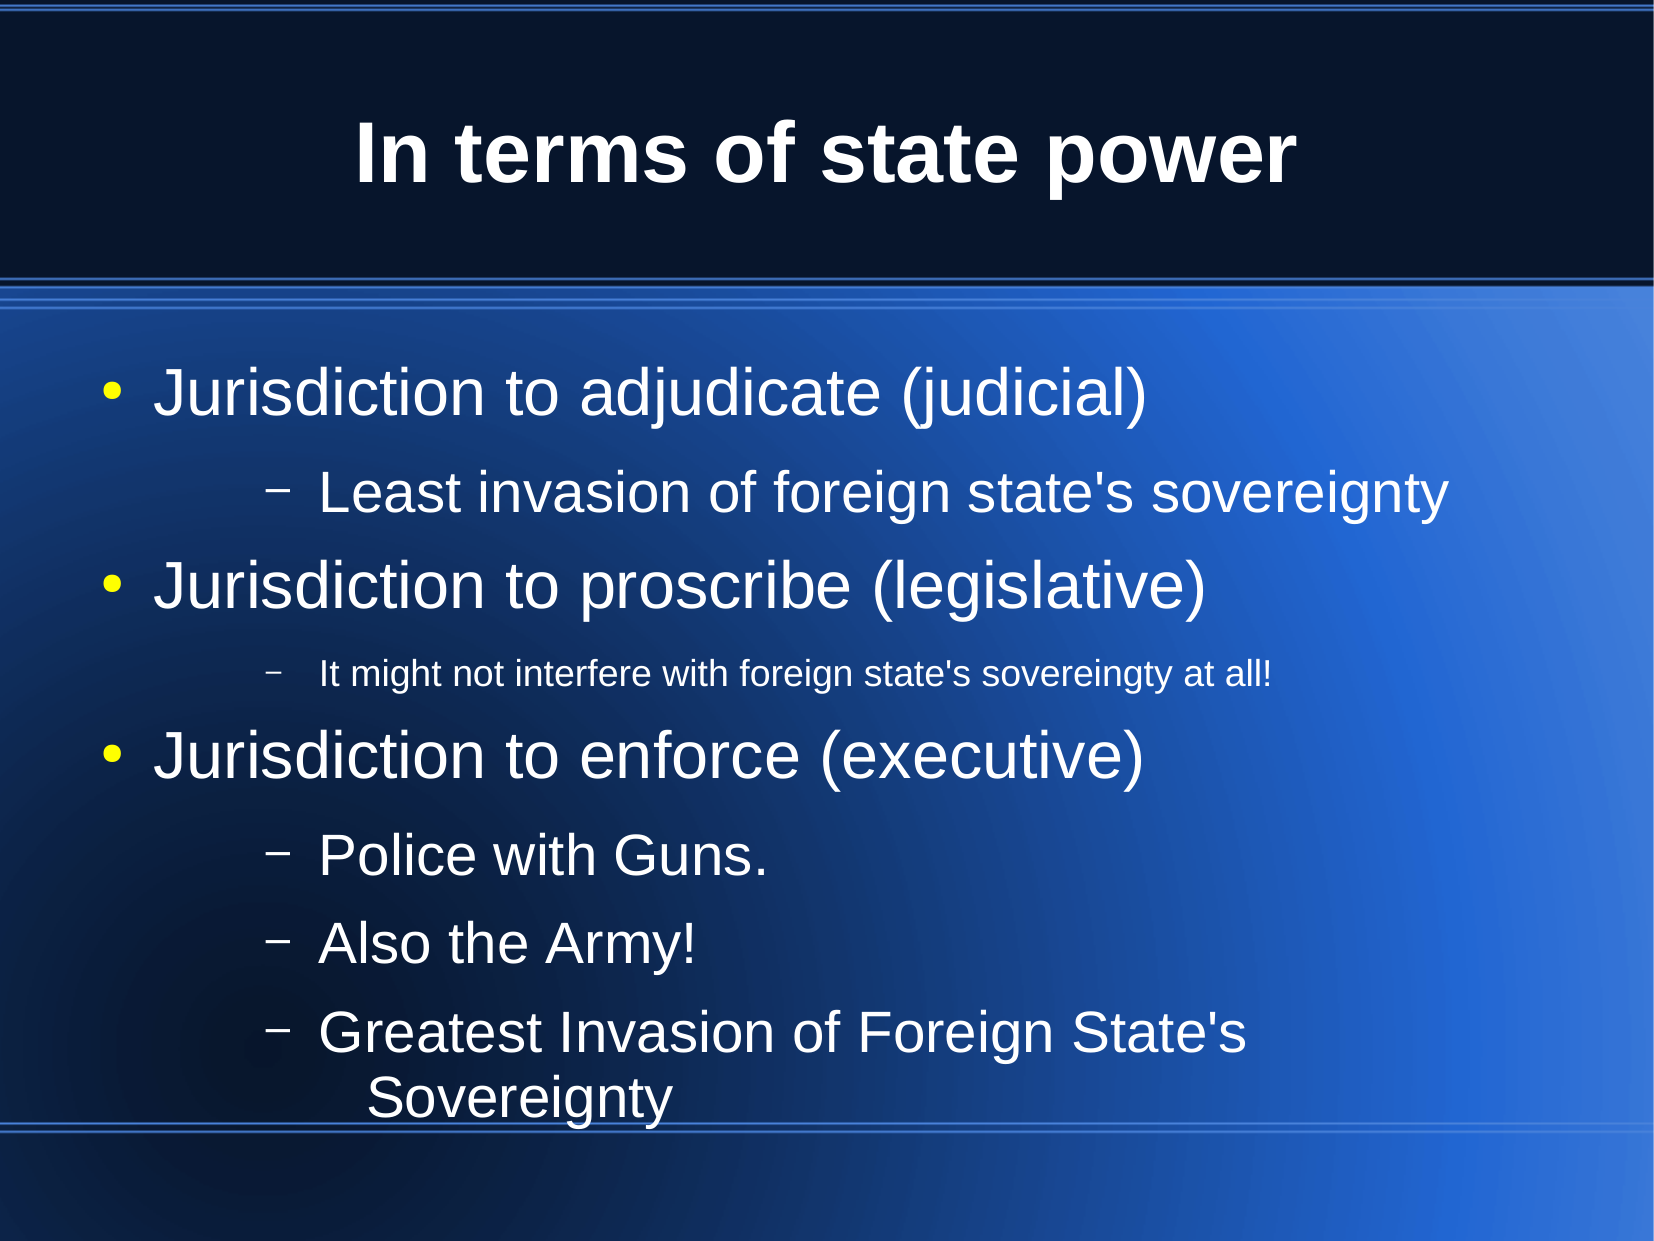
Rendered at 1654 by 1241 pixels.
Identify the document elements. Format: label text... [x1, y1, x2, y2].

list Jurisdiction to adjudicate (judicial) Least invasion of foreign state's sovereignty Jurisdiction to proscribe (legislative) It might not interfere with foreign state's sovereingty at all! Jurisdiction to enforce (executive) Police with Guns. Also the Army! Greatest Invasion of Foreign State's Sovereignty [82, 355, 1571, 1217]
title In terms of state power [82, 49, 1571, 257]
picture [0, 0, 1654, 1241]
